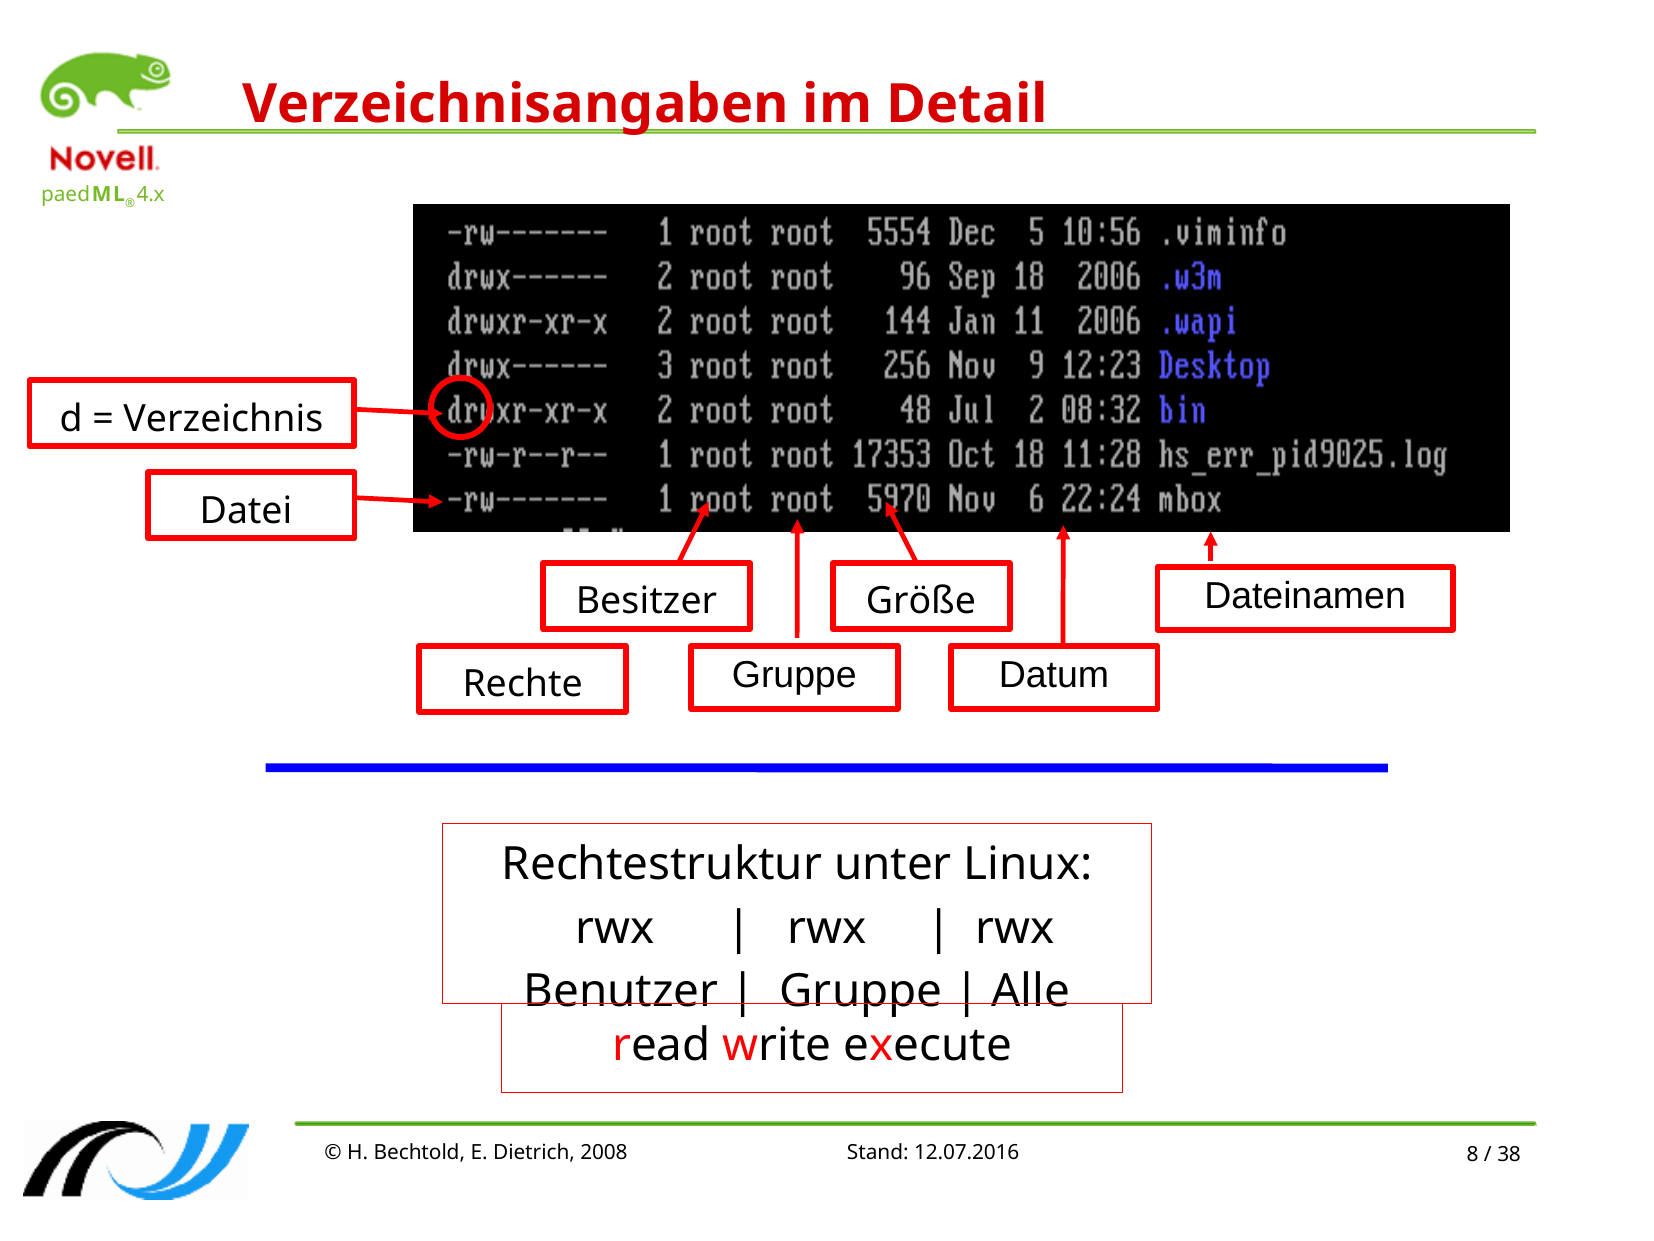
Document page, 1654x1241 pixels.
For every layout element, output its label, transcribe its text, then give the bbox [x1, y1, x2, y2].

text_box read write execute [501, 1003, 1123, 1093]
text_box Rechte [419, 645, 627, 712]
text_box Gruppe [690, 645, 898, 709]
text_box Datei [147, 472, 355, 539]
text_box Rechtestruktur unter Linux: rwx | rwx | rwx Benutzer | Gruppe | Alle [442, 823, 1152, 1004]
picture [26, 35, 184, 193]
text_box Datum [950, 645, 1158, 709]
picture [413, 204, 1510, 532]
picture [23, 1121, 249, 1200]
text_box Dateinamen [1157, 566, 1453, 630]
title Verzeichnisangaben im Detail [242, 68, 1577, 135]
text_box Größe [832, 563, 1010, 630]
picture [434, 381, 487, 434]
text_box d = Verzeichnis [29, 380, 355, 447]
text_box Besitzer [543, 563, 751, 630]
